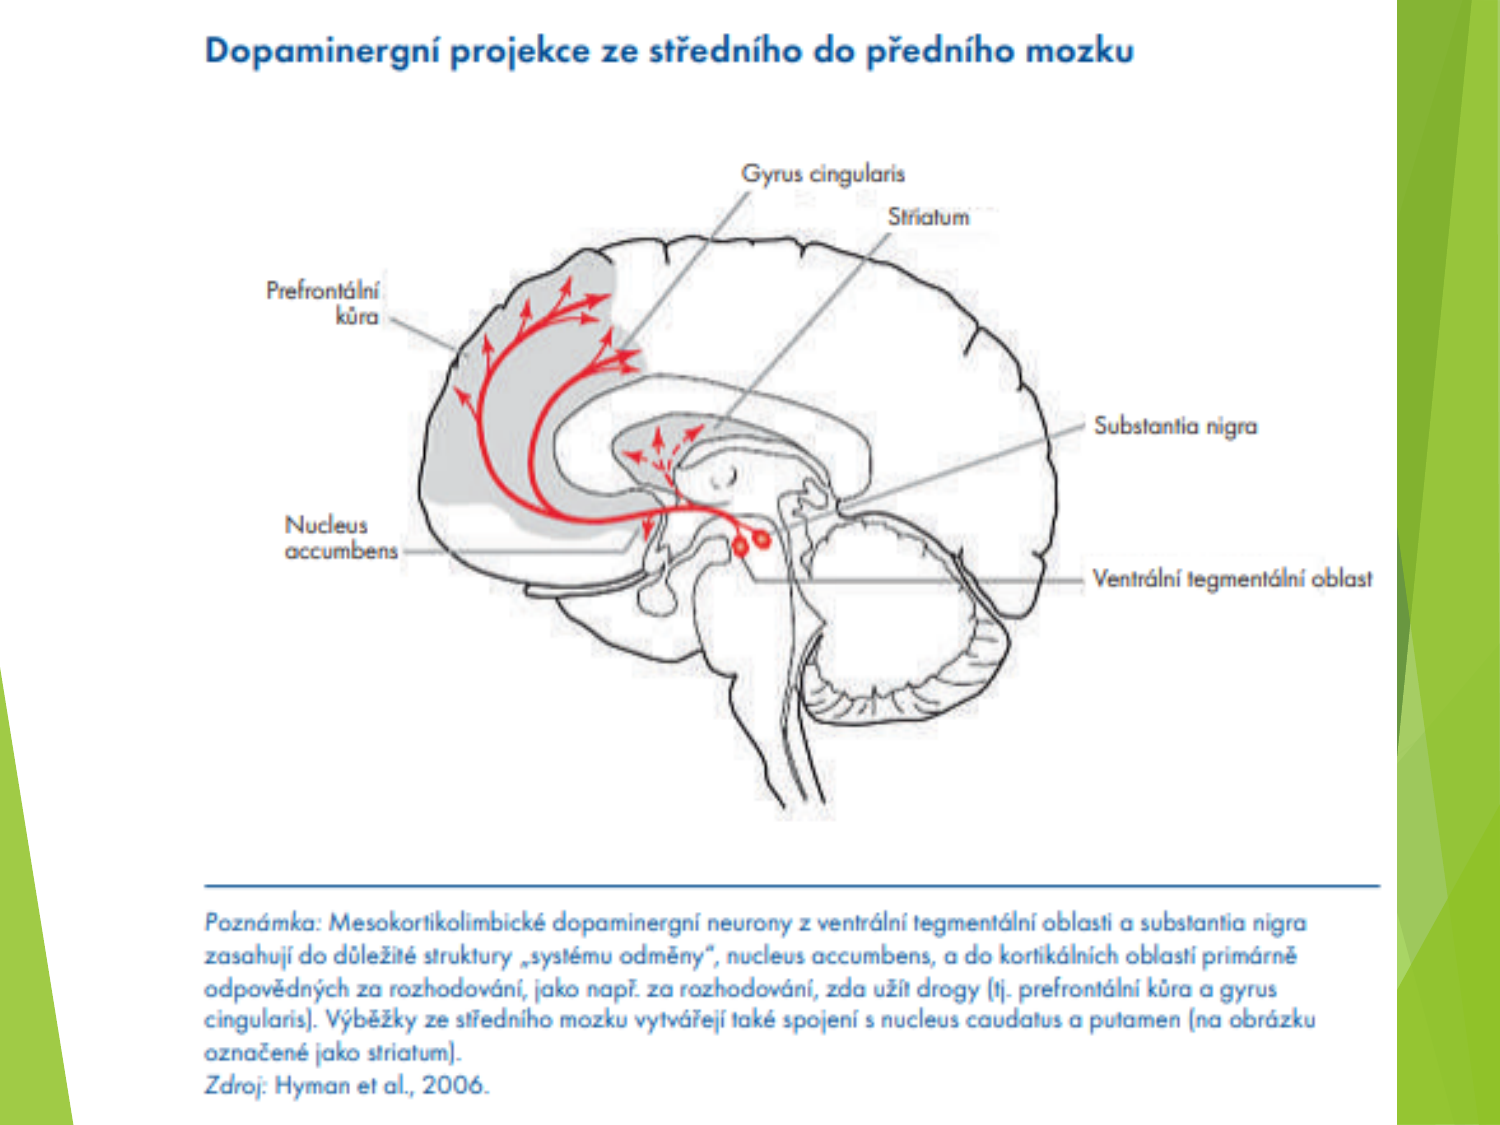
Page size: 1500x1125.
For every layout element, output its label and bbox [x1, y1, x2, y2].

picture [103, 0, 1397, 1125]
